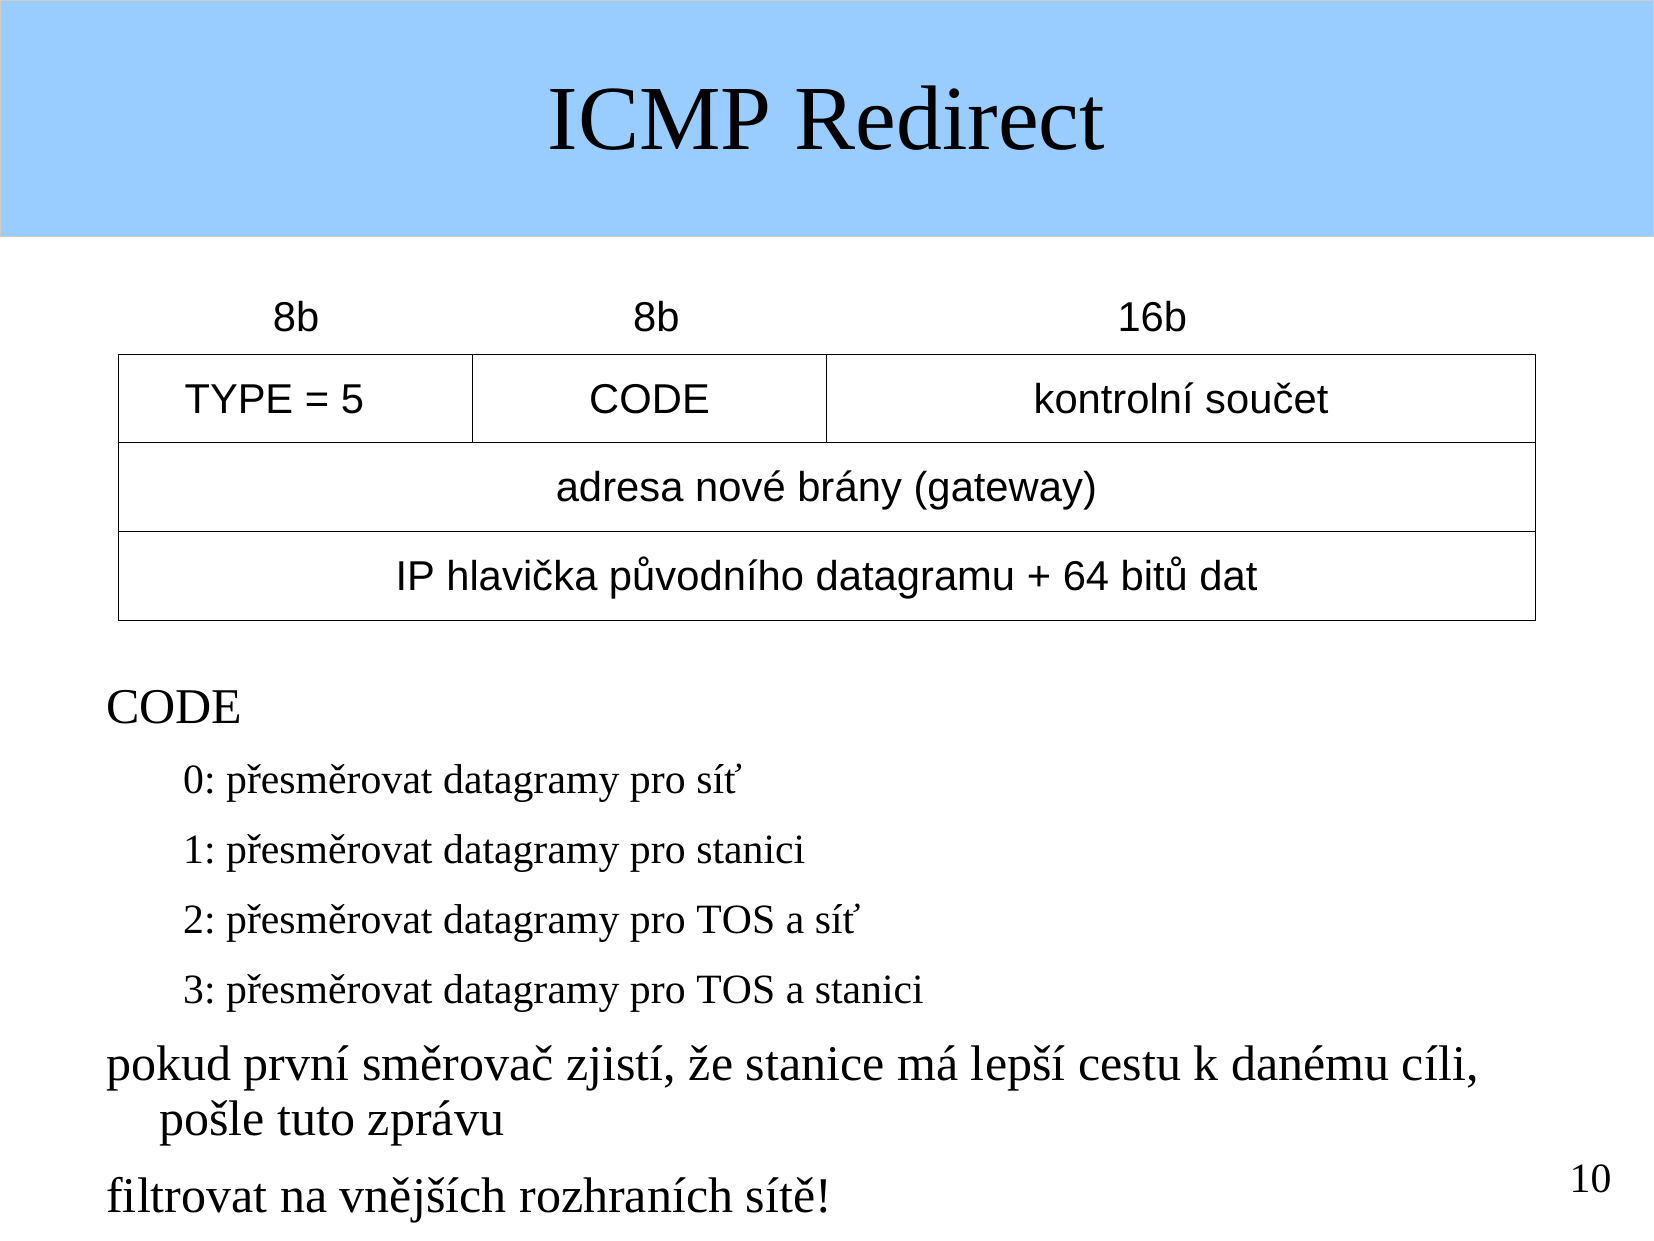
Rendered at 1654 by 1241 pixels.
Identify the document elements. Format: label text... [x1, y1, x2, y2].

list CODE 0: přesměrovat datagramy pro síť 1: přesměrovat datagramy pro stanici 2: přesměrovat datagramy pro TOS a síť 3: přesměrovat datagramy pro TOS a stanici pokud první směrovač zjistí, že stanice má lepší cestu k danému cíli, pošle tuto zprávu filtrovat na vnějších rozhraních sítě! [88, 679, 1565, 1224]
title ICMP Redirect [0, 0, 1654, 237]
text_box kontrolní součet [826, 354, 1536, 442]
text_box 16b [1110, 293, 1195, 346]
text_box 8b [254, 293, 338, 346]
text_box IP hlavička původního datagramu + 64 bitů dat [118, 531, 1536, 621]
text_box TYPE = 5 [118, 354, 472, 442]
text_box CODE [472, 354, 826, 442]
text_box 8b [614, 293, 699, 346]
text_box adresa nové brány (gateway) [118, 442, 1536, 531]
